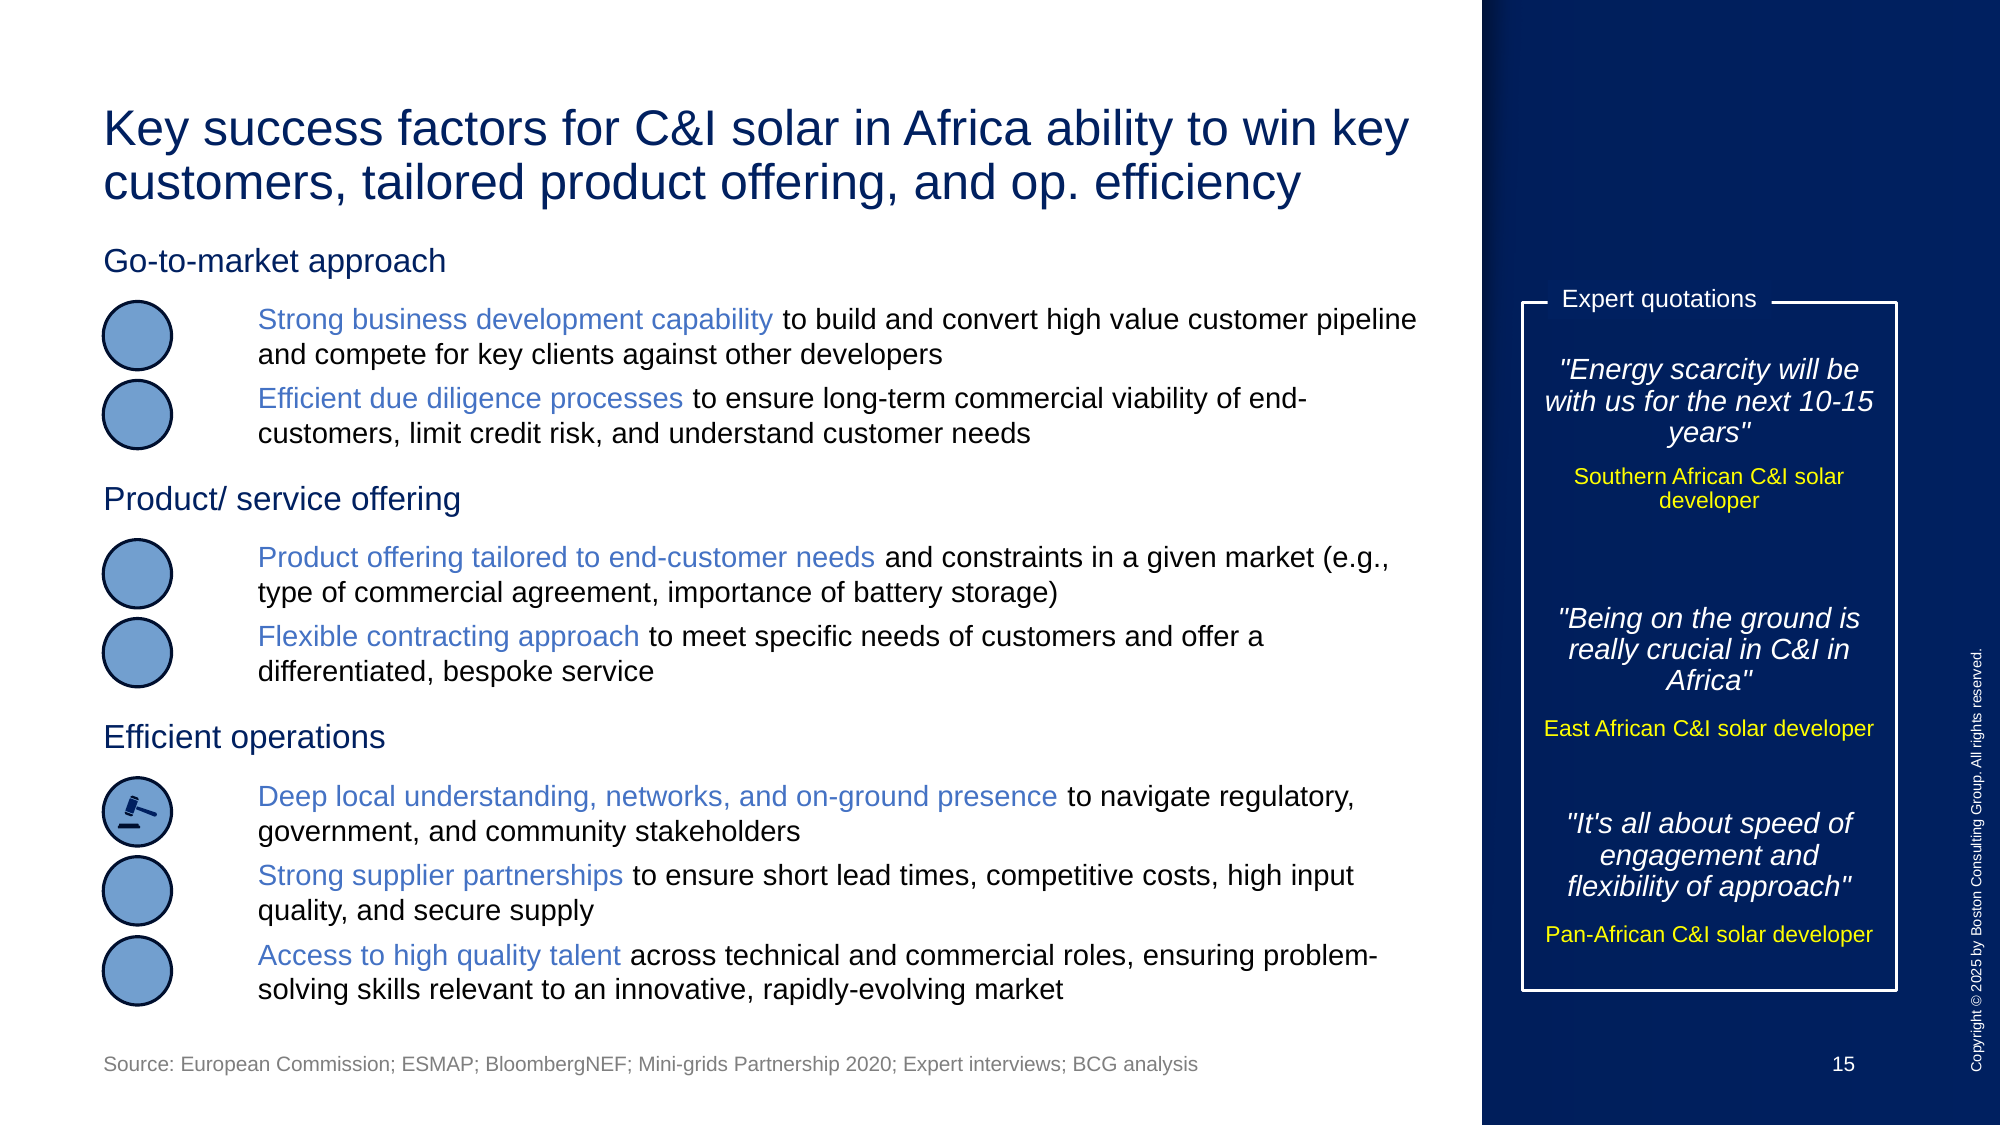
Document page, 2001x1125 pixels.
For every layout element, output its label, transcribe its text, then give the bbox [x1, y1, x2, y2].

text_box Product offering tailored to end-customer needs and constraints in a given market (e.g., type of commercial agreement, importance of battery storage) [222, 538, 1433, 610]
text_box "Being on the ground is really crucial in C&I in Africa" [1541, 587, 1878, 712]
text_box Go-to-market approach [103, 231, 1433, 293]
text_box Southern African C&I solar developer [1541, 464, 1878, 498]
text_box Deep local understanding, networks, and on-ground presence to navigate regulatory, government, and community stakeholders [222, 776, 1433, 848]
text_box Product/ service offering [103, 470, 1433, 531]
text_box Efficient operations [103, 708, 1433, 769]
text_box Expert quotations [1547, 279, 1772, 320]
text_box Source: European Commission; ESMAP; BloombergNEF; Mini-grids Partnership 2020; Expert interviews; BCG analysis [103, 1054, 1585, 1076]
text_box [103, 618, 172, 687]
title Key success factors for C&I solar in Africa ability to win key customers, tailored product offering, and op. efficiency [103, 102, 1433, 212]
text_box East African C&I solar developer [1541, 712, 1878, 746]
text_box [103, 539, 172, 608]
text_box [103, 856, 172, 925]
text_box "Energy scarcity will be with us for the next 10-15 years" [1541, 338, 1878, 464]
text_box Strong business development capability to build and convert high value customer pipeline and compete for key clients against other developers [222, 300, 1433, 371]
text_box [103, 301, 172, 370]
text_box Flexible contracting approach to meet specific needs of customers and offer a differentiated, bespoke service [222, 617, 1433, 689]
text_box Access to high quality talent across technical and commercial roles, ensuring problem-solving skills relevant to an innovative, rapidly-evolving market [222, 934, 1433, 1008]
text_box [103, 380, 172, 449]
text_box Efficient due diligence processes to ensure long-term commercial viability of end-customers, limit credit risk, and understand customer needs [222, 379, 1433, 450]
text_box Strong supplier partnerships to ensure short lead times, competitive costs, high input quality, and secure supply [222, 855, 1433, 927]
text_box "It's all about speed of engagement and flexibility of approach" [1541, 793, 1878, 918]
text_box Pan-African C&I solar developer [1541, 918, 1878, 952]
text_box [103, 936, 172, 1006]
text_box [103, 777, 172, 847]
